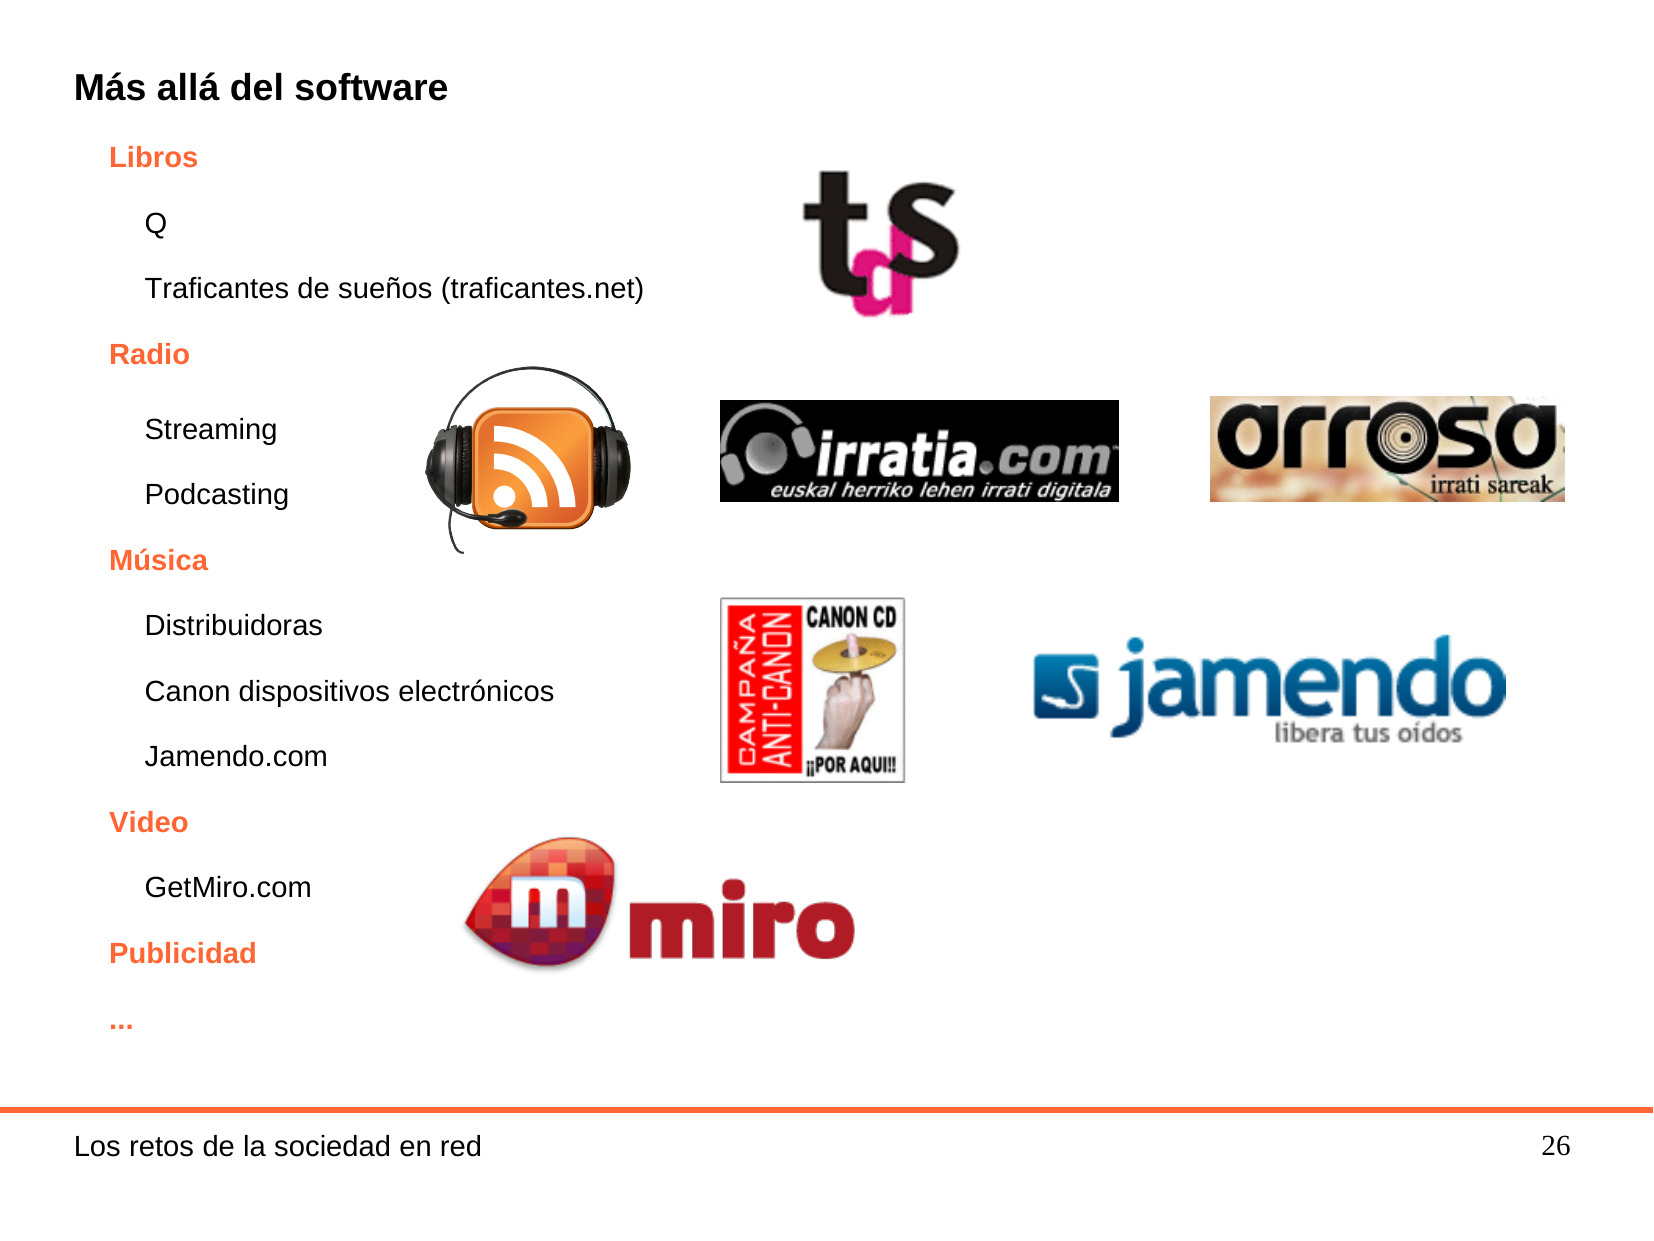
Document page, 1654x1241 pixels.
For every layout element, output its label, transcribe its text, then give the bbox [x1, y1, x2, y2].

text_box Más allá del software Libros Q Traficantes de sueños (traficantes.net) Radio Streaming Podcasting Música Distribuidoras Canon dispositivos electrónicos Jamendo.com Video GetMiro.com Publicidad ... [59, 59, 1595, 1120]
picture [720, 400, 1119, 502]
picture [720, 590, 921, 783]
picture [779, 131, 1004, 355]
text_box Los retos de la sociedad en red [59, 1122, 975, 1172]
picture [425, 366, 633, 555]
picture [1033, 631, 1506, 751]
picture [452, 832, 865, 981]
picture [1210, 396, 1565, 502]
